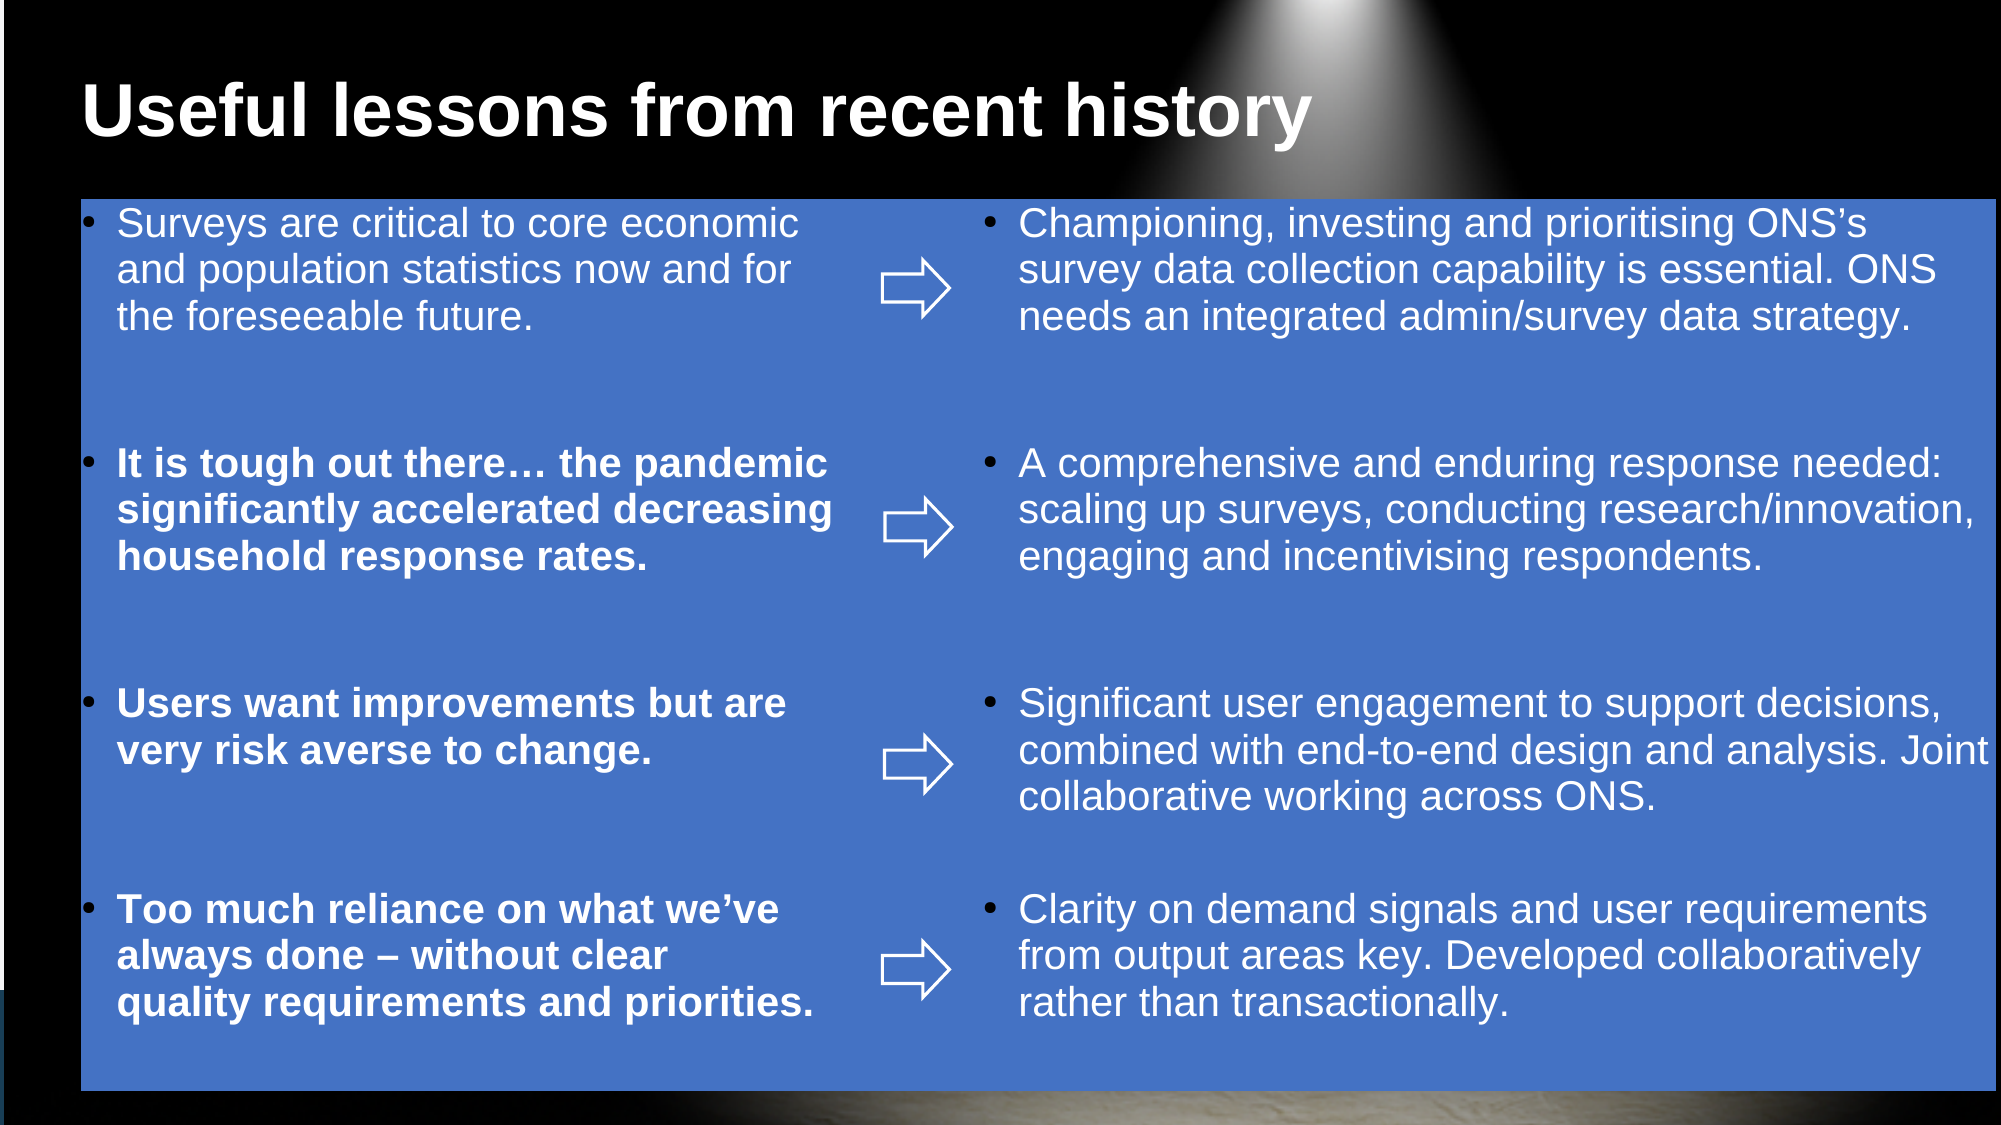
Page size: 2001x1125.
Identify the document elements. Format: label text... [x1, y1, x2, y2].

table_cell A comprehensive and enduring response needed: scaling up surveys, conducting research/innovation, engaging and incentivising respondents. [983, 440, 1996, 680]
table_cell It is tough out there… the pandemic significantly accelerated decreasing household response rates. [81, 440, 983, 680]
table_header Surveys are critical to core economic and population statistics now and for the foreseeable future. [81, 199, 983, 440]
table_cell Users want improvements but are very risk averse to change. [81, 680, 983, 885]
picture [4, 0, 2000, 1125]
title Useful lessons from recent history [81, 68, 1807, 166]
table_cell Too much reliance on what we’ve always done – without clear quality requirements and priorities. [81, 885, 983, 1091]
table_cell Significant user engagement to support decisions, combined with end-to-end design and analysis. Joint collaborative working across ONS. [983, 680, 1996, 885]
table_header Championing, investing and prioritising ONS’s survey data collection capability is essential. ONS needs an integrated admin/survey data strategy. [983, 199, 1996, 440]
table_cell Clarity on demand signals and user requirements from output areas key. Developed collaboratively rather than transactionally. [983, 885, 1996, 1091]
